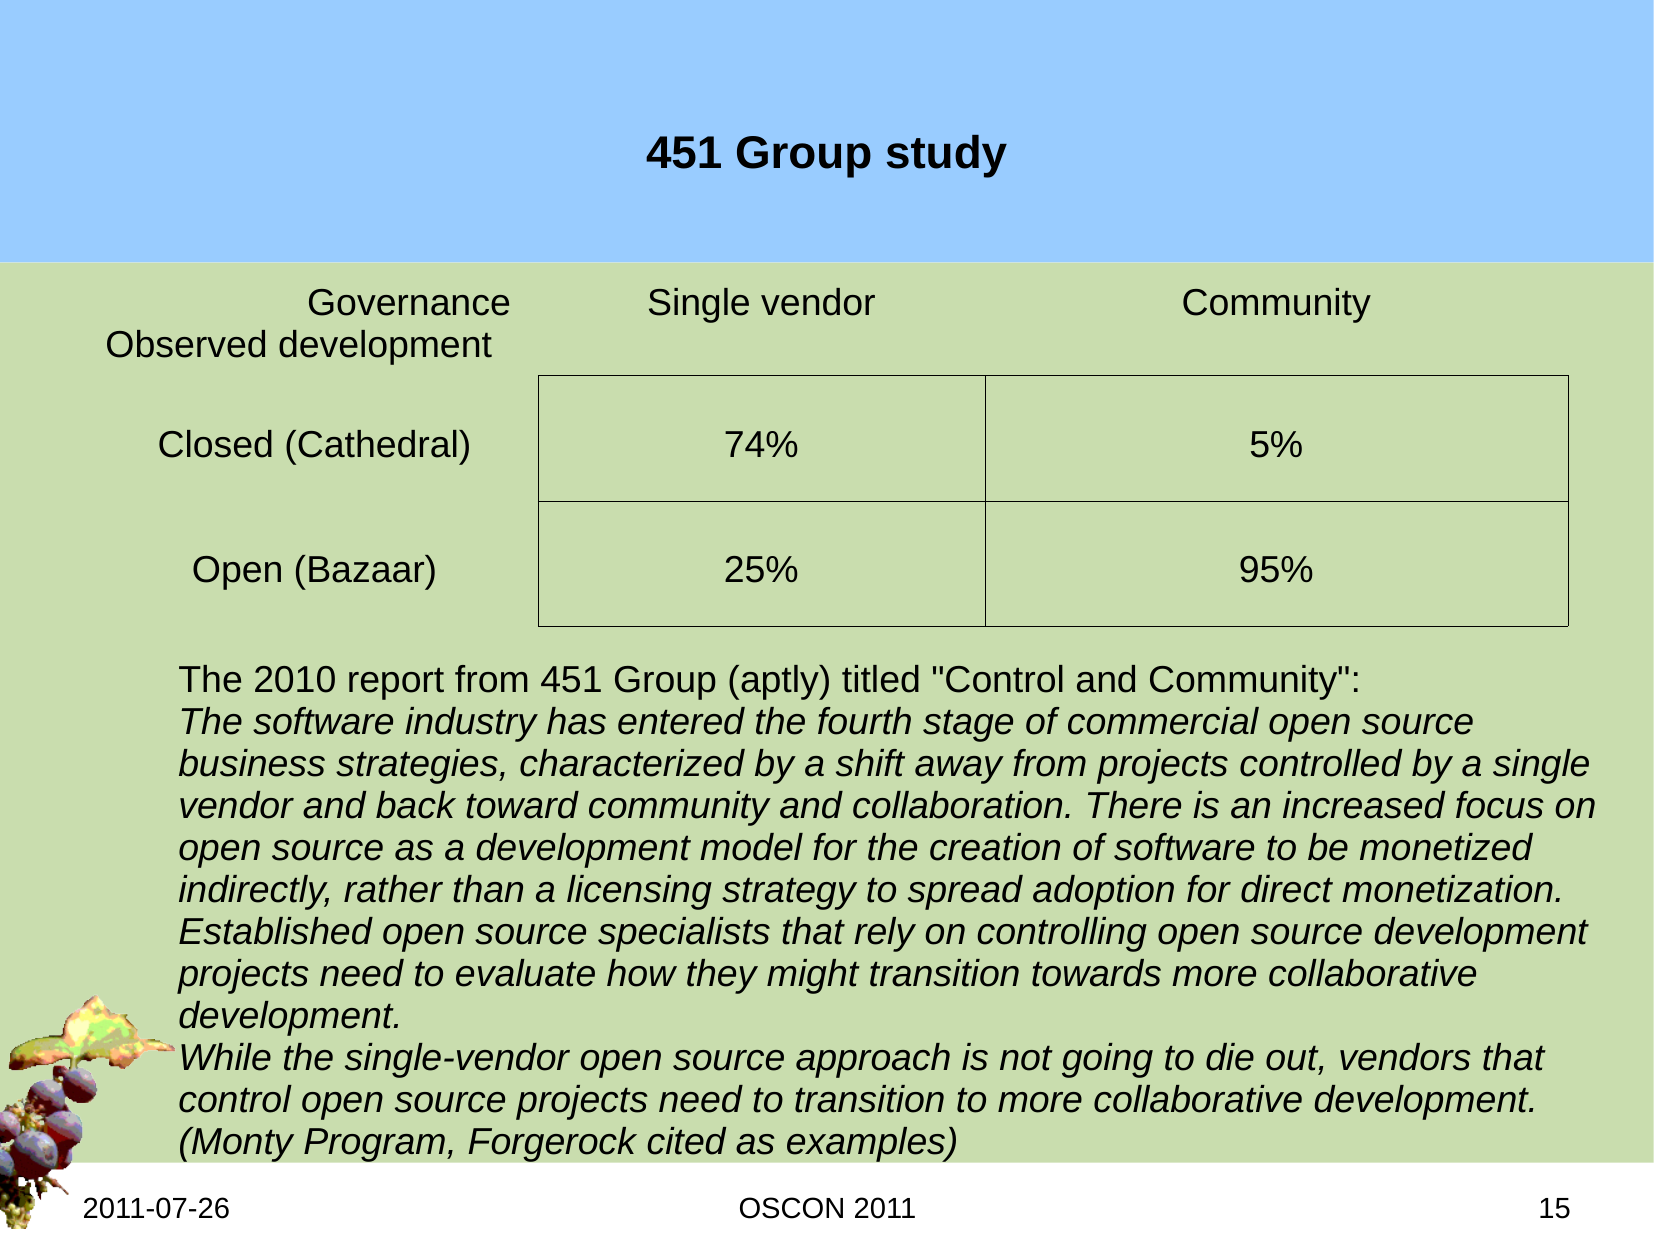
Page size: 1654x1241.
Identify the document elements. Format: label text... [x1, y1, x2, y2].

table_cell 5% [986, 376, 1568, 501]
table_cell 95% [986, 502, 1568, 626]
text_box The 2010 report from 451 Group (aptly) titled "Control and Community": The software industry has entered the fourth stage of commercial open source business strategies, characterized by a shift away from projects controlled by a single vendor and back toward community and collaboration. There is an increased focus on open source as a development model for the creation of software to be monetized indirectly, rather than a licensing strategy to spread adoption for direct monetization. Established open source specialists that rely on controlling open source development projects need to evaluate how they might transition towards more collaborative development. While the single-vendor open source approach is not going to die out, vendors that control open source projects need to transition to more collaborative development. (Monty Program, Forgerock cited as examples) [163, 651, 1627, 1171]
table_cell Closed (Cathedral) [91, 375, 538, 501]
table_header Single vendor [538, 192, 985, 375]
table_header Governance Observed development [91, 192, 538, 375]
table_cell 74% [539, 376, 985, 501]
title 451 Group study [82, 49, 1571, 257]
table_header Community [985, 192, 1568, 375]
table_cell 25% [539, 502, 985, 626]
table_cell Open (Bazaar) [91, 501, 538, 626]
picture [0, 990, 188, 1229]
